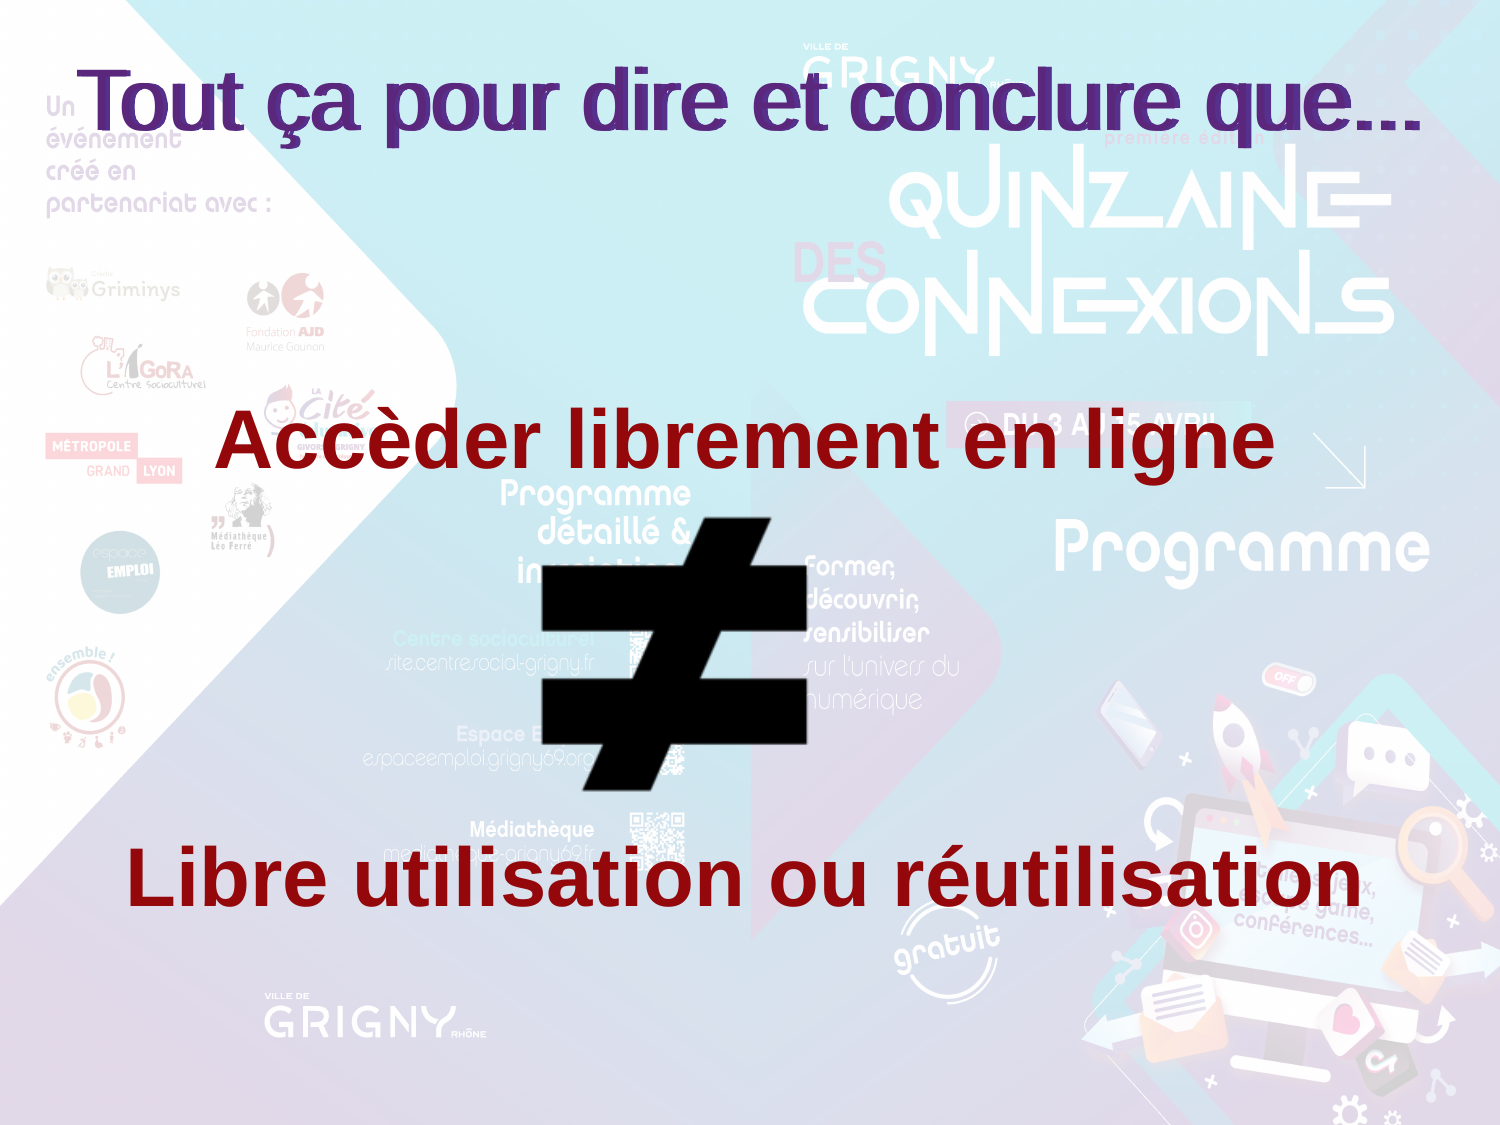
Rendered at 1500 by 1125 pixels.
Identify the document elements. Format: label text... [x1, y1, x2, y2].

picture [501, 501, 857, 808]
list Accèder librement en ligne Libre utilisation ou réutilisation [74, 285, 1417, 980]
title Tout ça pour dire et conclure que... [75, 29, 1425, 148]
